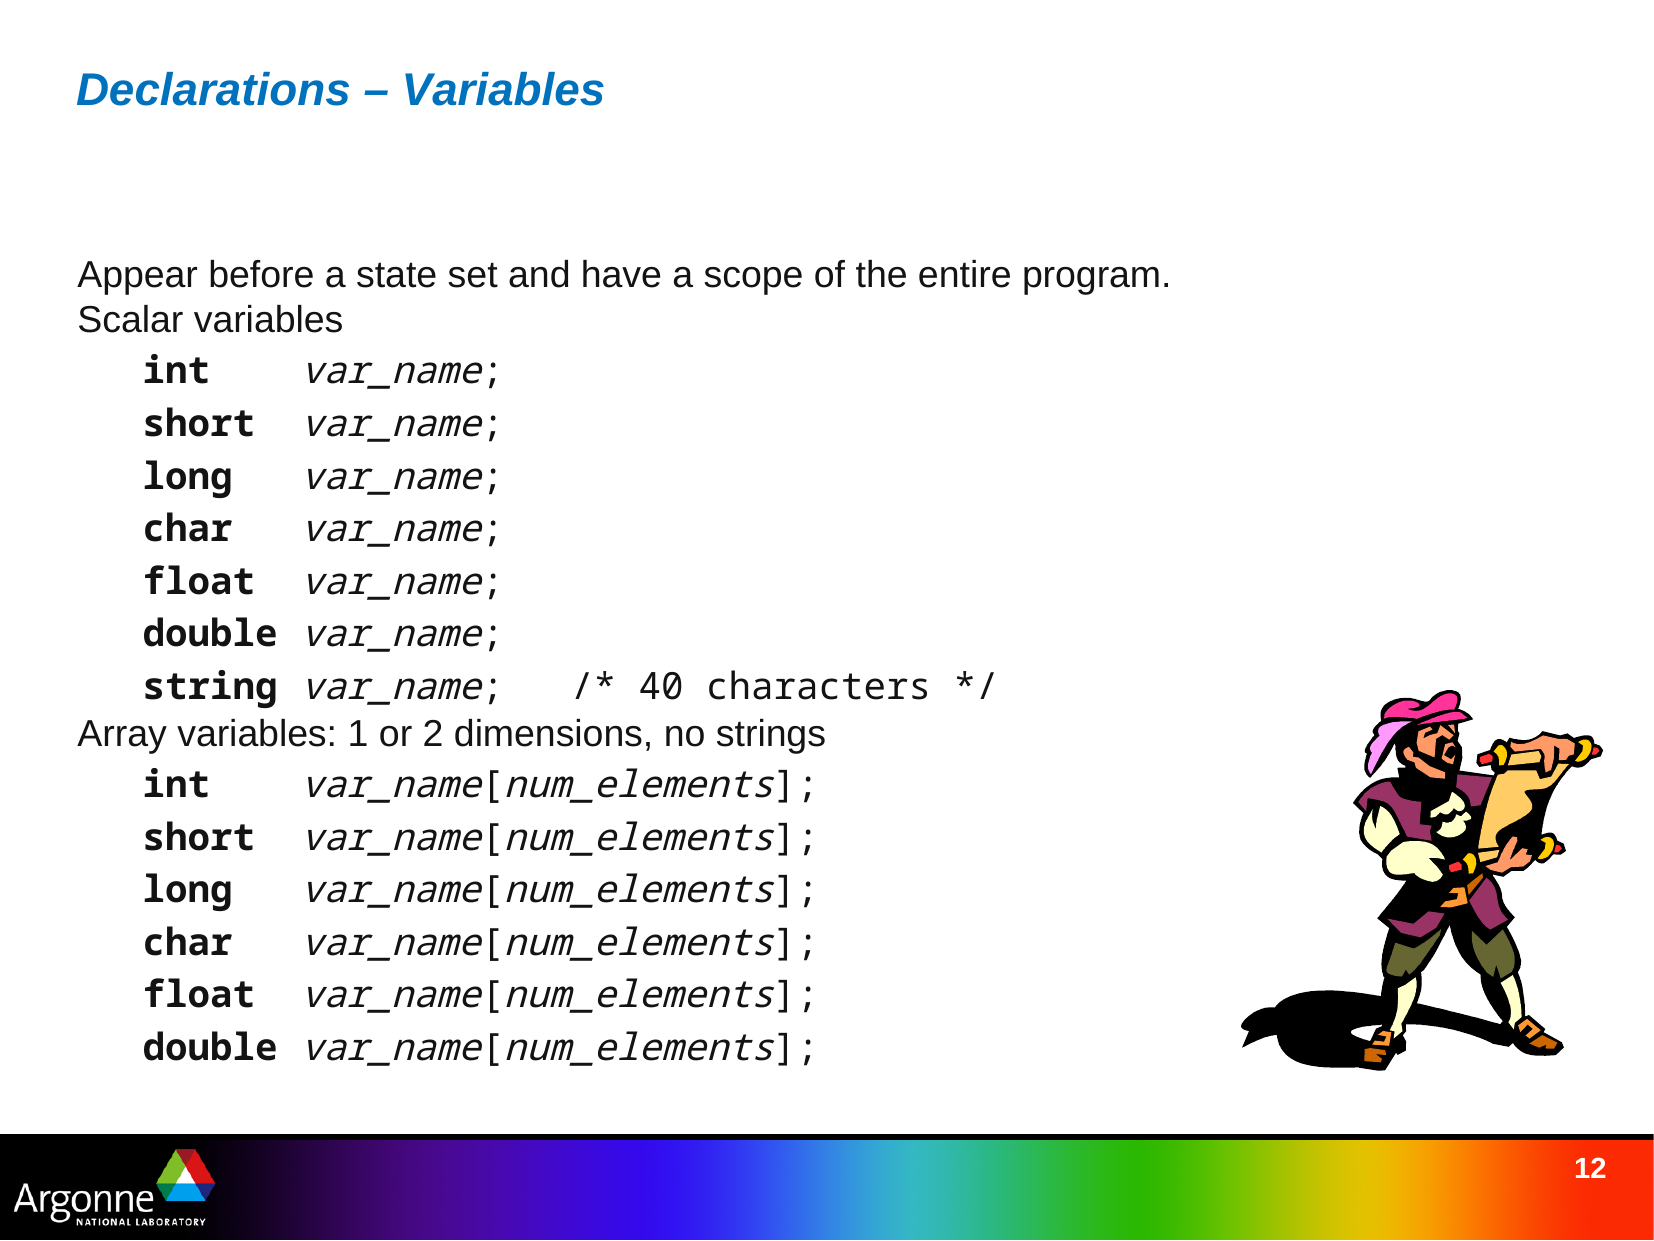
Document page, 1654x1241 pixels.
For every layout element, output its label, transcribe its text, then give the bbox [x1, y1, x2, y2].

title Declarations – Variables [61, 45, 1500, 123]
picture [0, 1134, 1654, 1240]
picture [1240, 686, 1608, 1075]
list Appear before a state set and have a scope of the entire program. Scalar variables int var_name; short var_name; long var_name; char var_name; float var_name; double var_name; string var_name; /* 40 characters */ Array variables: 1 or 2 dimensions, no strings int var_name[num_elements]; short var_name[num_elements]; long var_name[num_elements]; char var_name[num_elements]; float var_name[num_elements]; double var_name[num_elements]; [62, 253, 1498, 1118]
